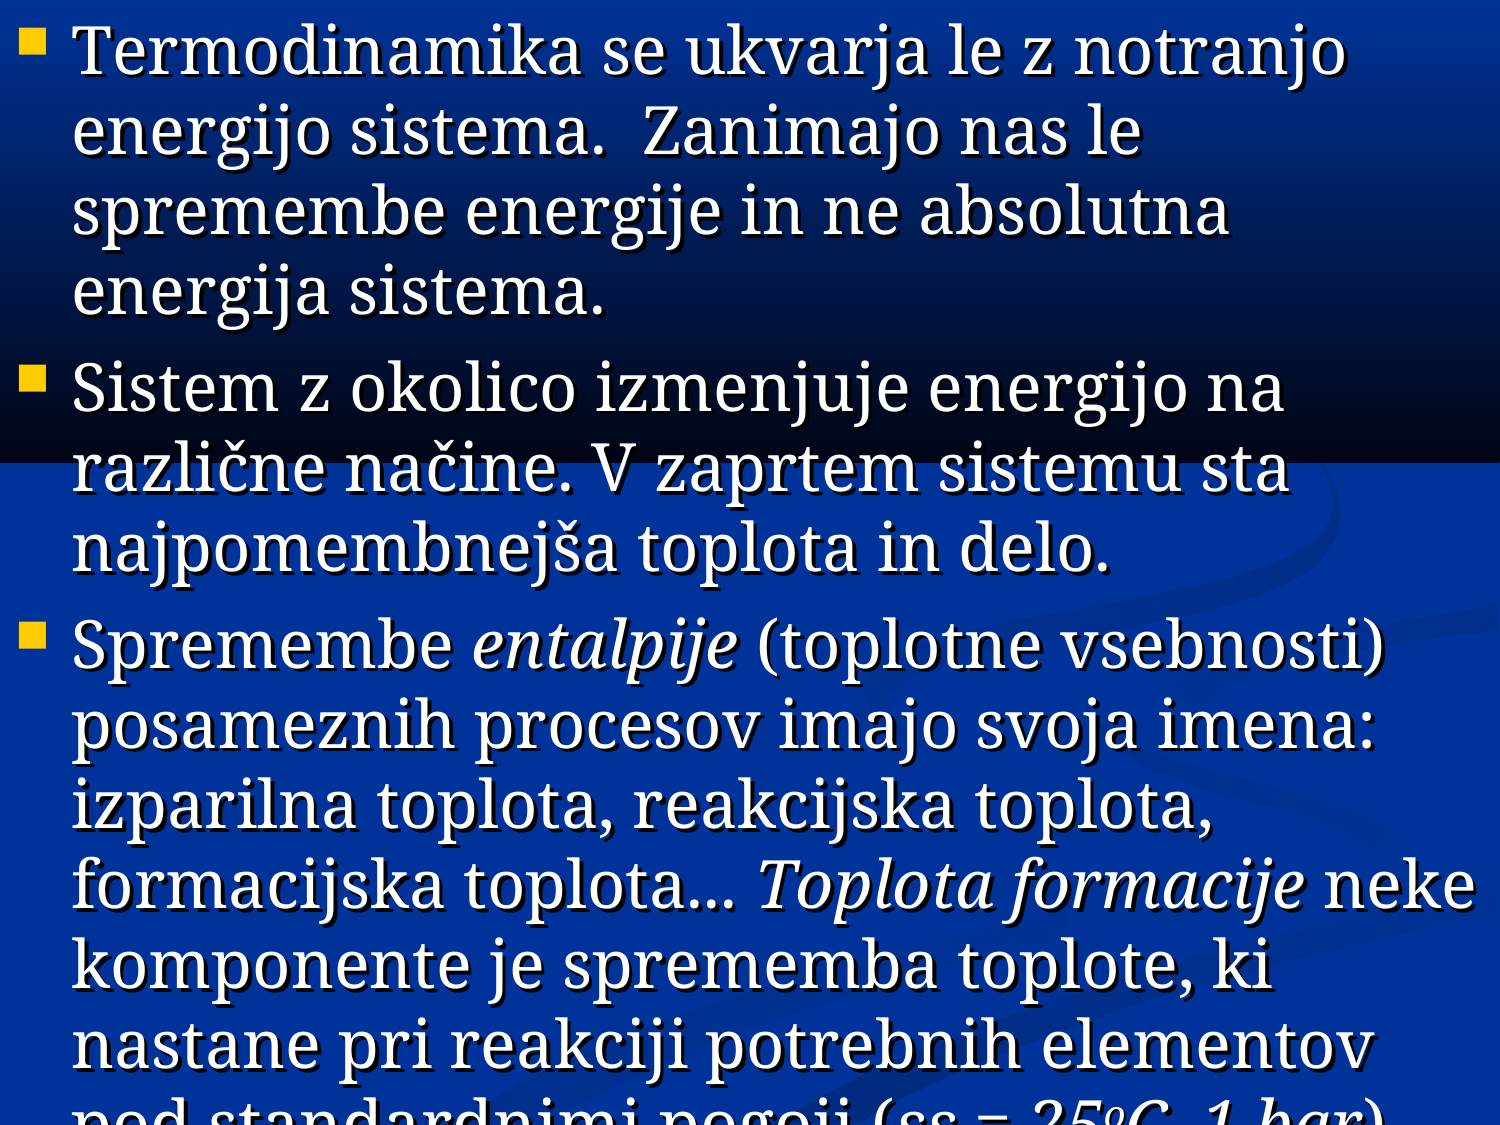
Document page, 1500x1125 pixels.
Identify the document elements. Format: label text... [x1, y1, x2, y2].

list Termodinamika se ukvarja le z notranjo energijo sistema. Zanimajo nas le spremembe energije in ne absolutna energija sistema. Sistem z okolico izmenjuje energijo na različne načine. V zaprtem sistemu sta najpomembnejša toplota in delo. Spremembe entalpije (toplotne vsebnosti) posameznih procesov imajo svoja imena: izparilna toplota, reakcijska toplota, formacijska toplota... Toplota formacije neke komponente je sprememba toplote, ki nastane pri reakciji potrebnih elementov pod standardnimi pogoji (ss = 25oC, 1 bar). H0f = 0 za elemente [0, 0, 1500, 1125]
